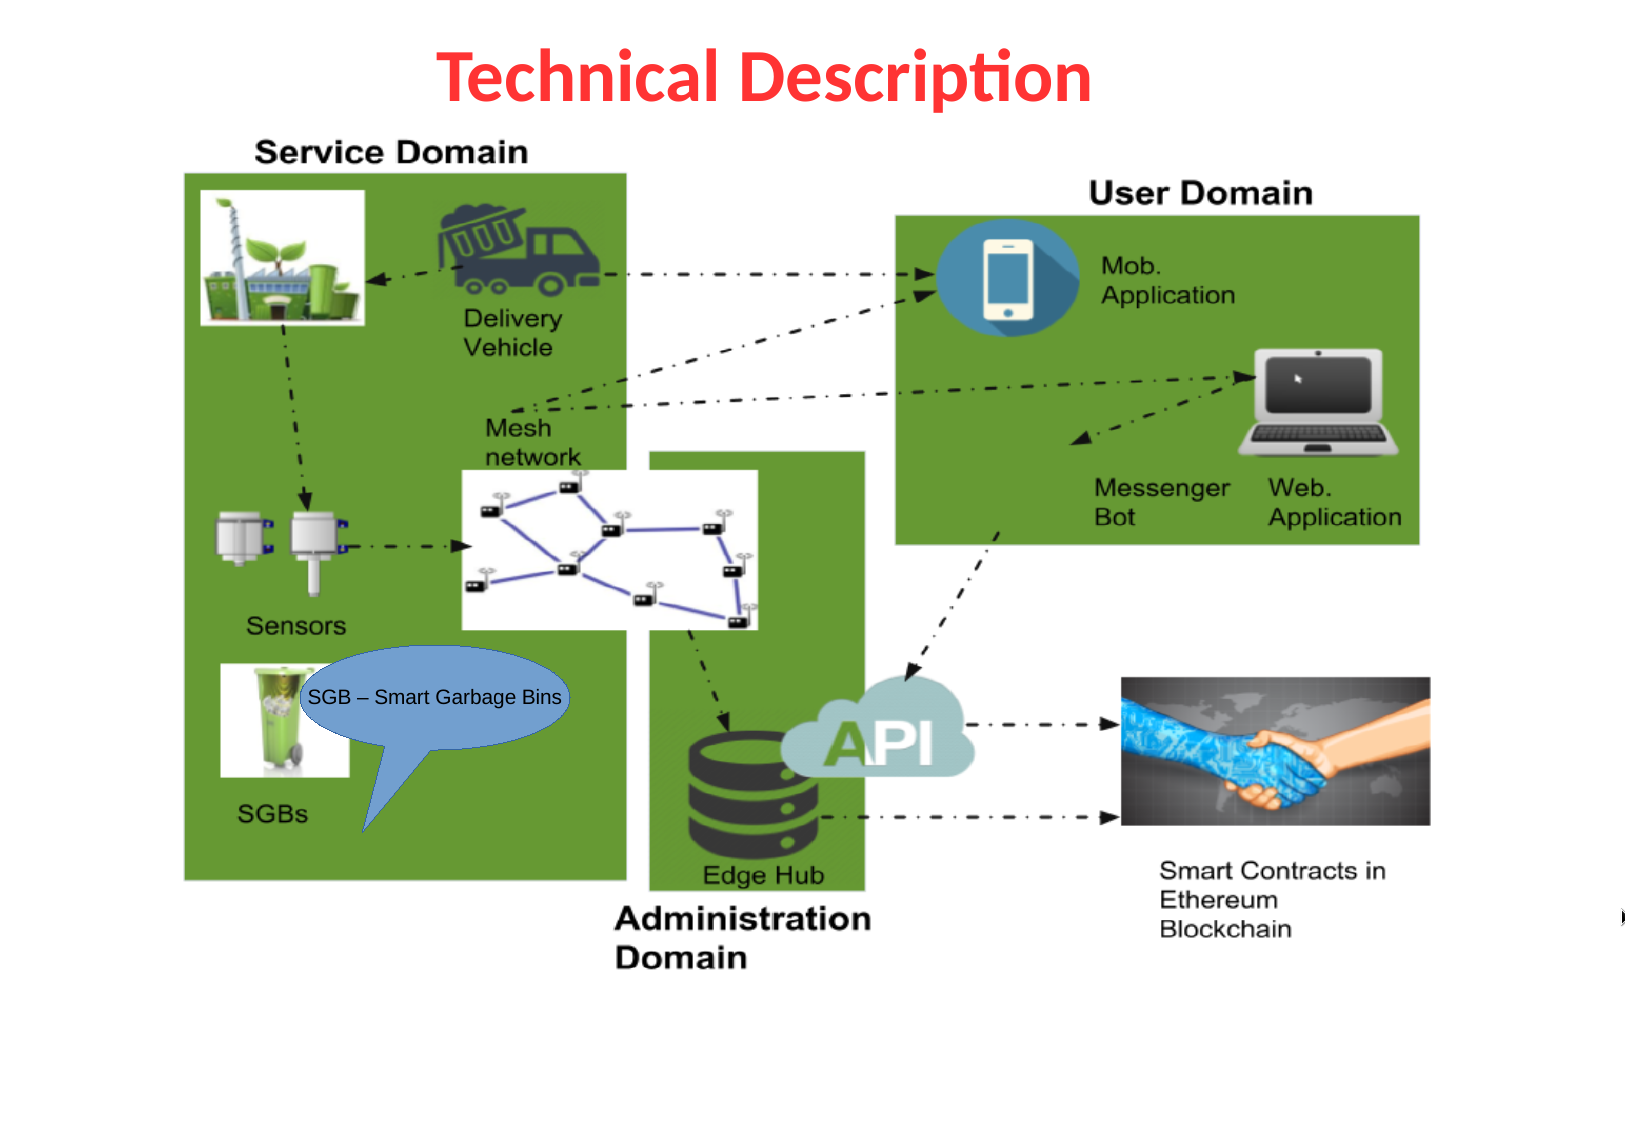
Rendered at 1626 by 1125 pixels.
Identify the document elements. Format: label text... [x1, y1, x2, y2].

title Technical Description [75, 15, 1457, 150]
text_box SGB – Smart Garbage Bins [300, 645, 571, 833]
picture [0, 2, 1625, 1111]
